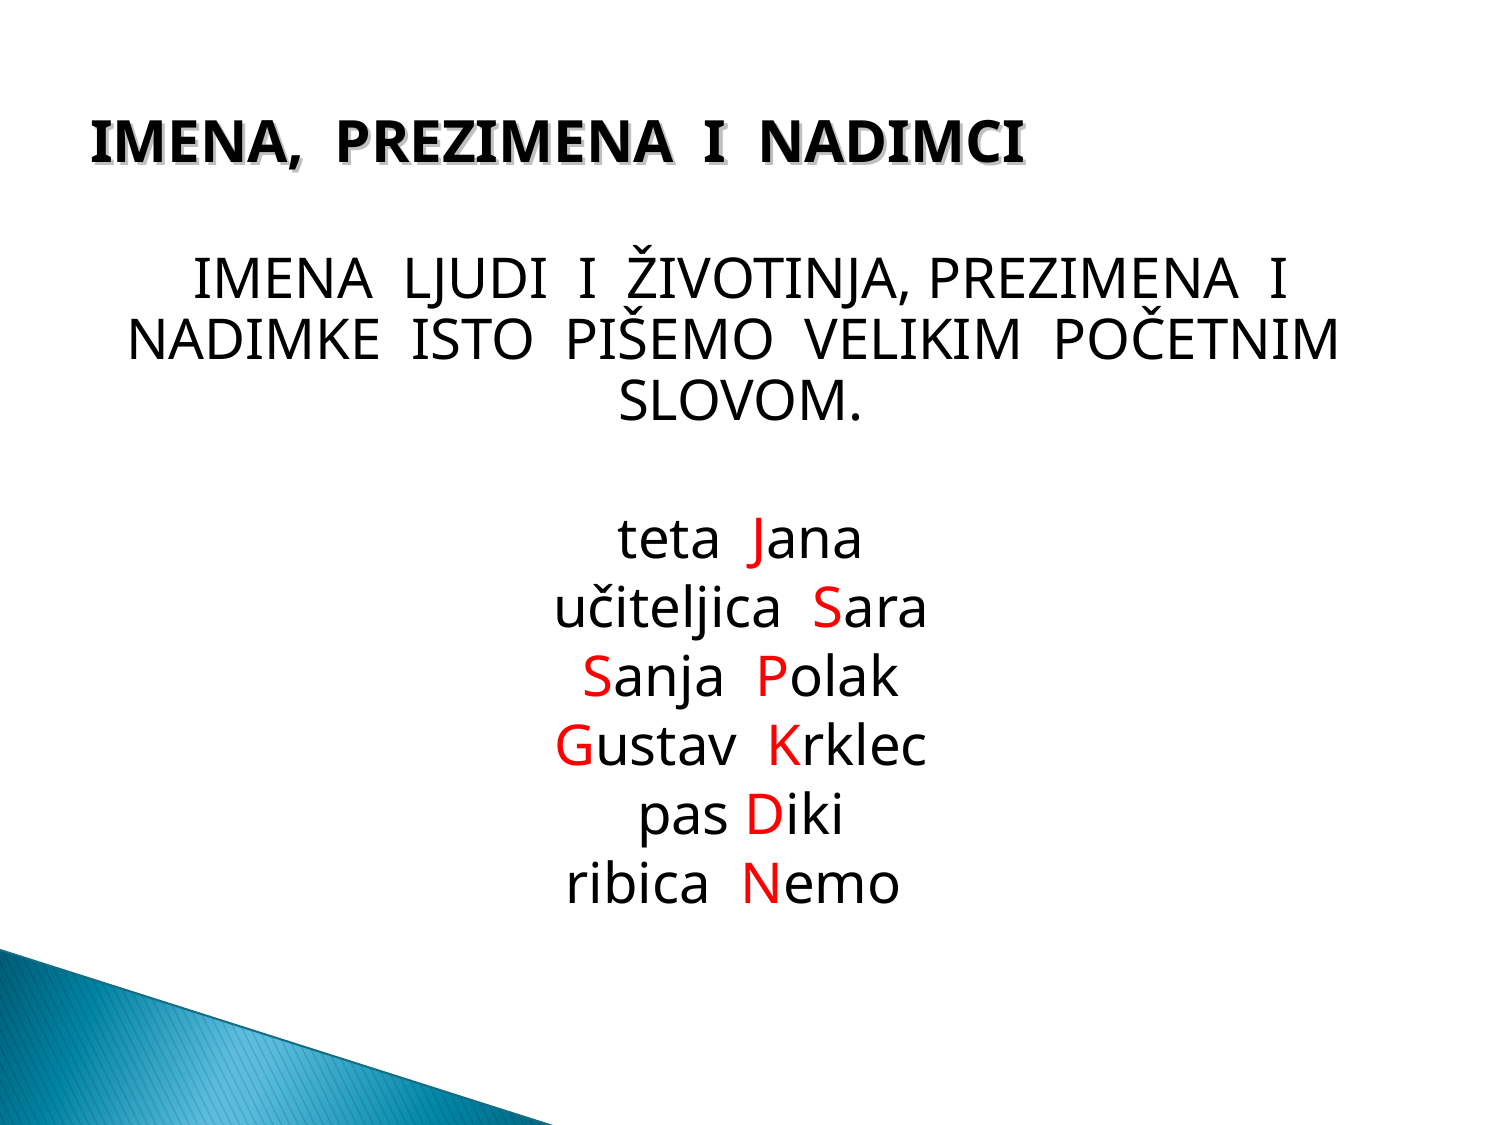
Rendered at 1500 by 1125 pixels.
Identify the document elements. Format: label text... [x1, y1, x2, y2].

list IMENA LJUDI I ŽIVOTINJA, PREZIMENA I NADIMKE ISTO PIŠEMO VELIKIM POČETNIM SLOVOM. teta Jana učiteljica Sara Sanja Polak Gustav Krklec pas Diki ribica Nemo [75, 243, 1426, 986]
title IMENA, PREZIMENA I NADIMCI [75, 45, 1426, 233]
